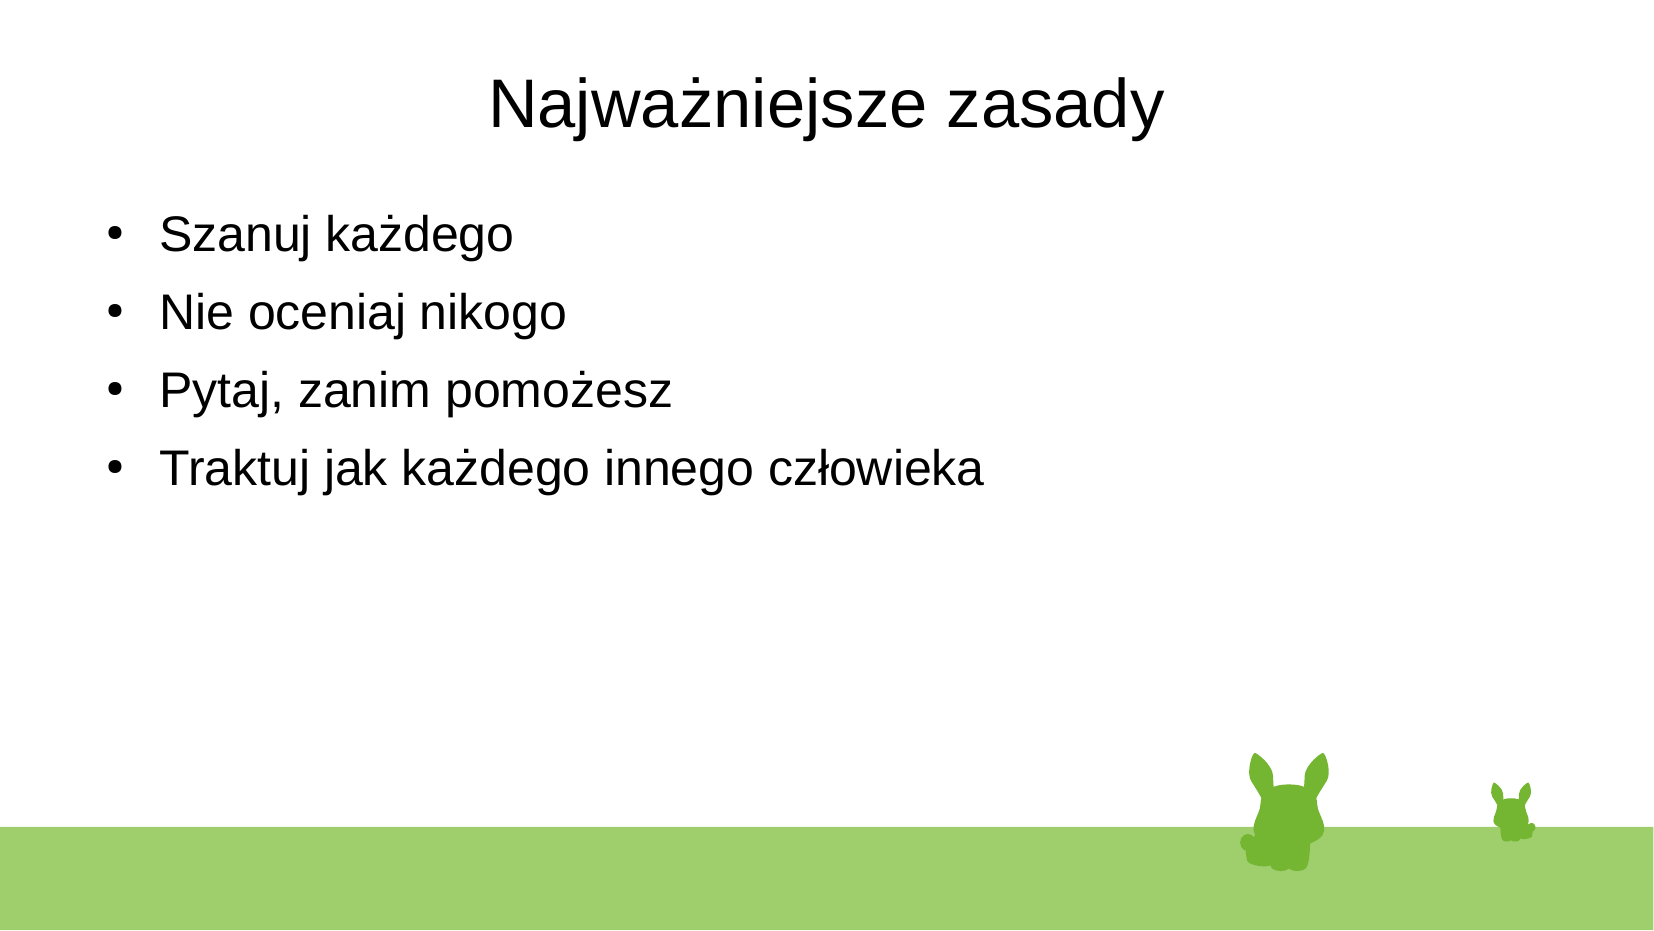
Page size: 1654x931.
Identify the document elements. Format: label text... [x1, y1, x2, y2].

title Najważniejsze zasady [88, 29, 1565, 178]
list Szanuj każdego Nie oceniaj nikogo Pytaj, zanim pomożesz Traktuj jak każdego innego człowieka [88, 206, 1565, 739]
